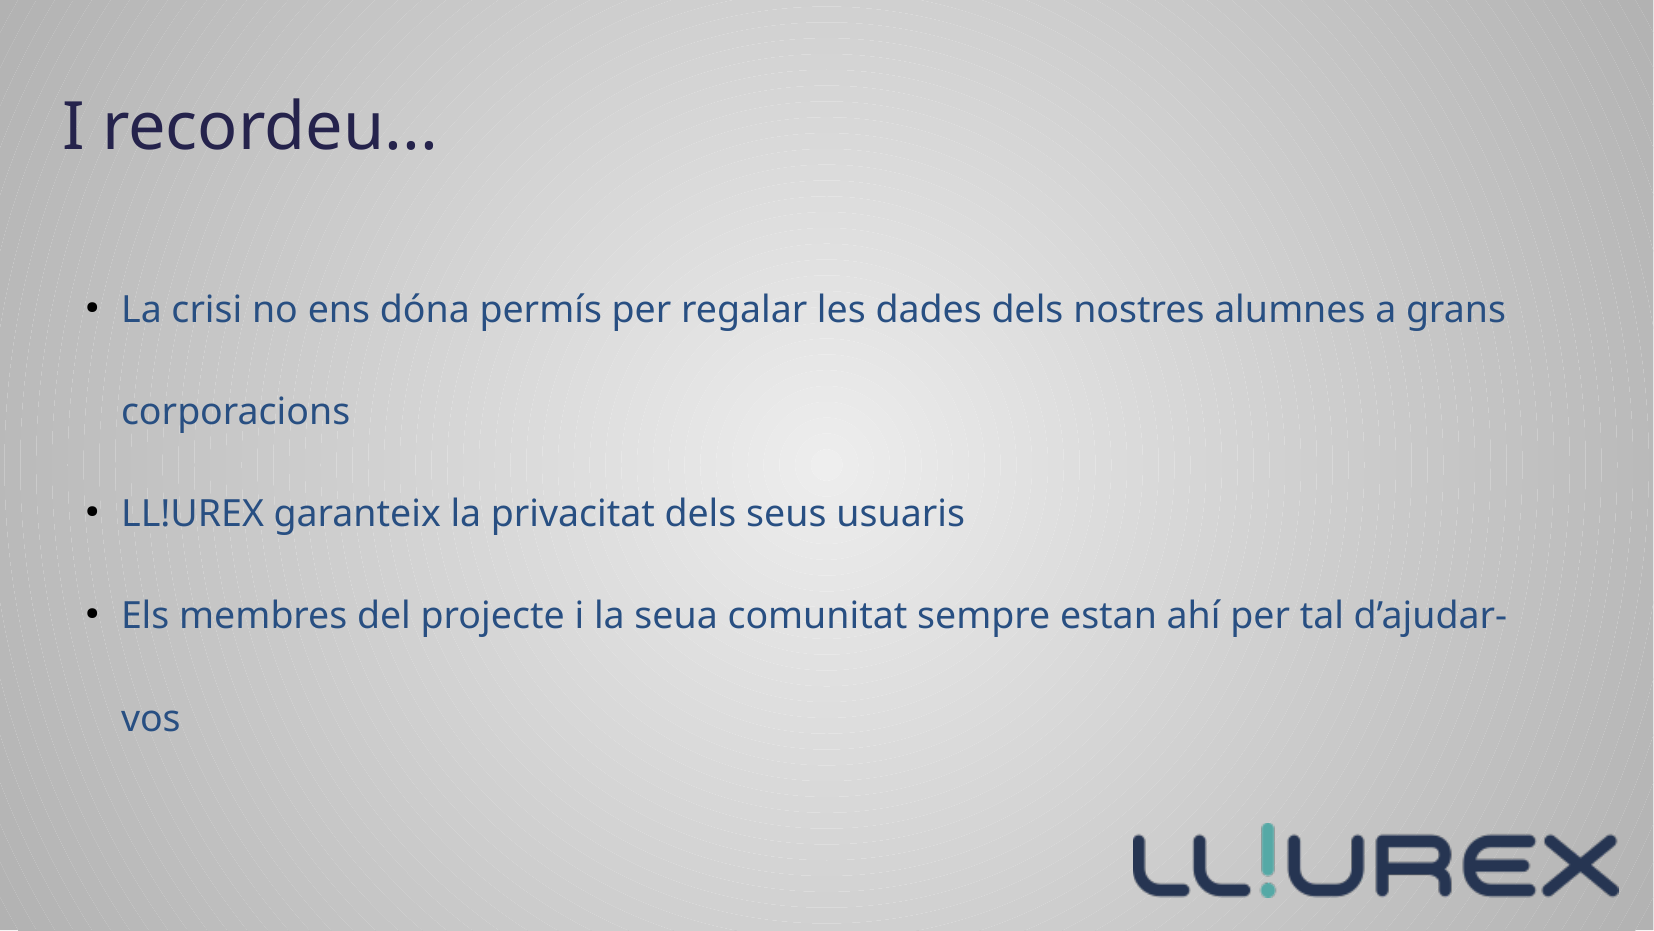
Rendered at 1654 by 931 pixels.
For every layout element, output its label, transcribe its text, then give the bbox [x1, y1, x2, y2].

text_box I recordeu... [47, 70, 1477, 164]
picture [1133, 823, 1619, 898]
text_box La crisi no ens dóna permís per regalar les dades dels nostres alumnes a grans corporacions LL!UREX garanteix la privacitat dels seus usuaris Els membres del projecte i la seua comunitat sempre estan ahí per tal d’ajudar-vos [70, 224, 1536, 849]
